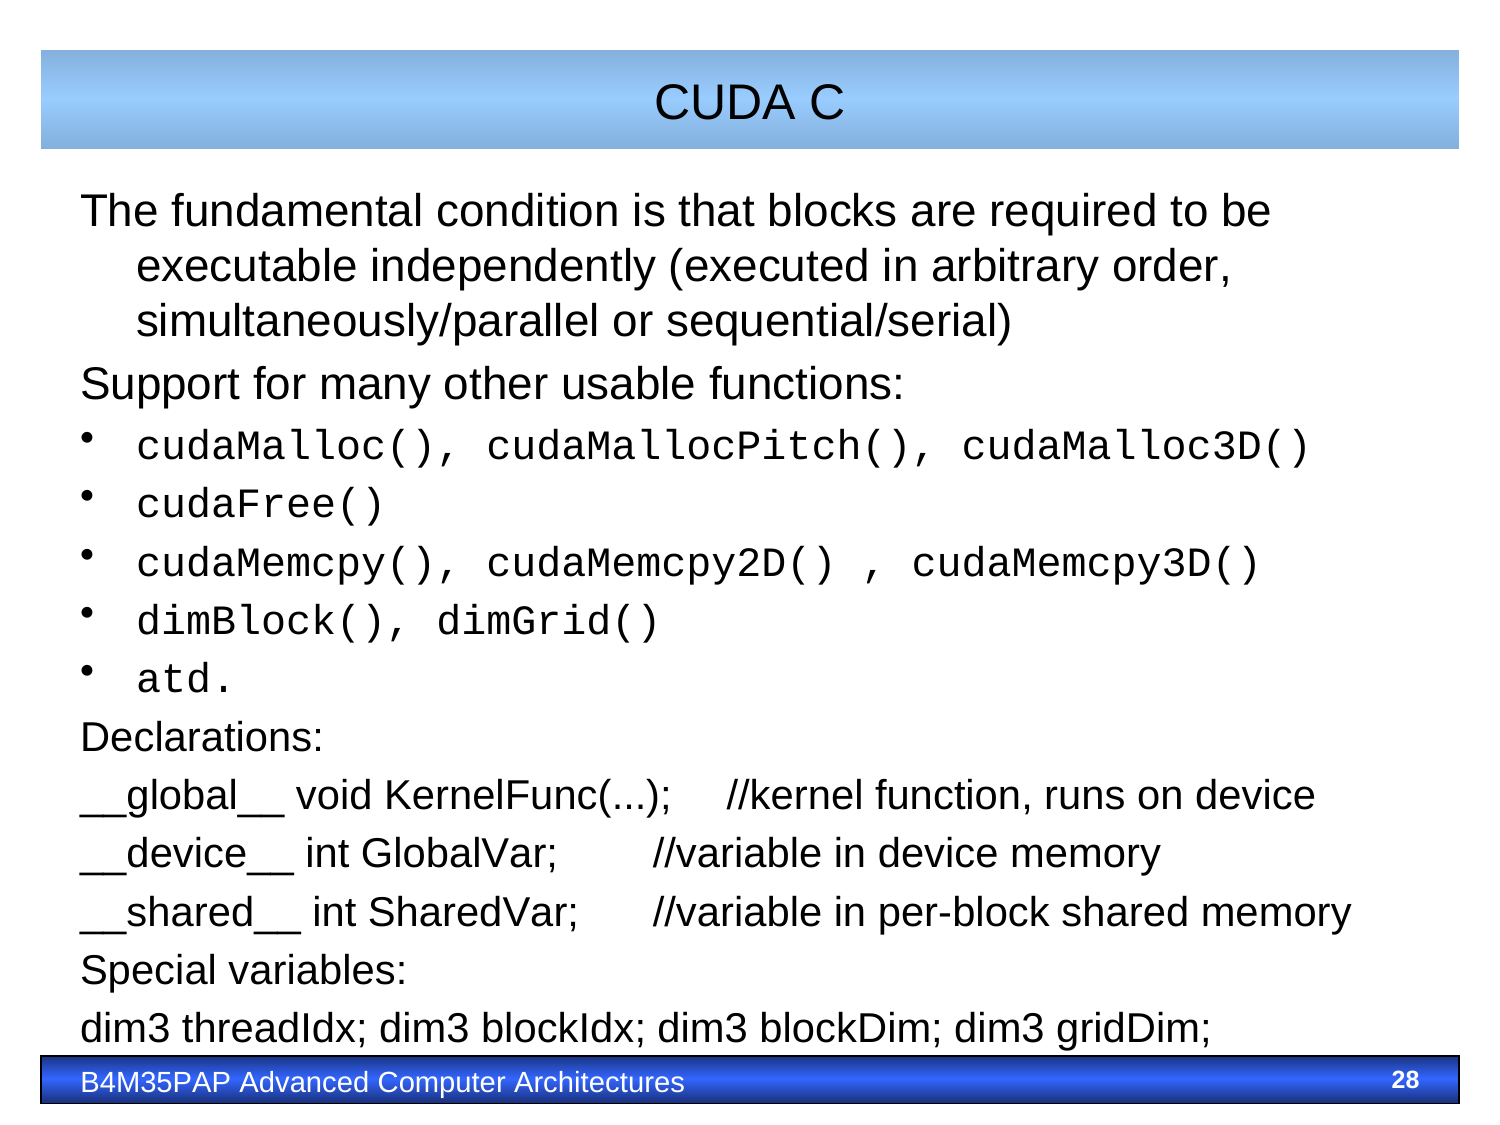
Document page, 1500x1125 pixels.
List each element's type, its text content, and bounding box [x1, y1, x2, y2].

list The fundamental condition is that blocks are required to be executable independently (executed in arbitrary order, simultaneously/parallel or sequential/serial) Support for many other usable functions: cudaMalloc(), cudaMallocPitch(), cudaMalloc3D() cudaFree() cudaMemcpy(), cudaMemcpy2D() , cudaMemcpy3D() dimBlock(), dimGrid() atd. Declarations: __global__ void KernelFunc(...); //kernel function, runs on device __device__ int GlobalVar; //variable in device memory __shared__ int SharedVar; //variable in per-block shared memory Special variables: dim3 threadIdx; dim3 blockIdx; dim3 blockDim; dim3 gridDim; [64, 172, 1436, 1000]
title CUDA C [41, 50, 1459, 149]
